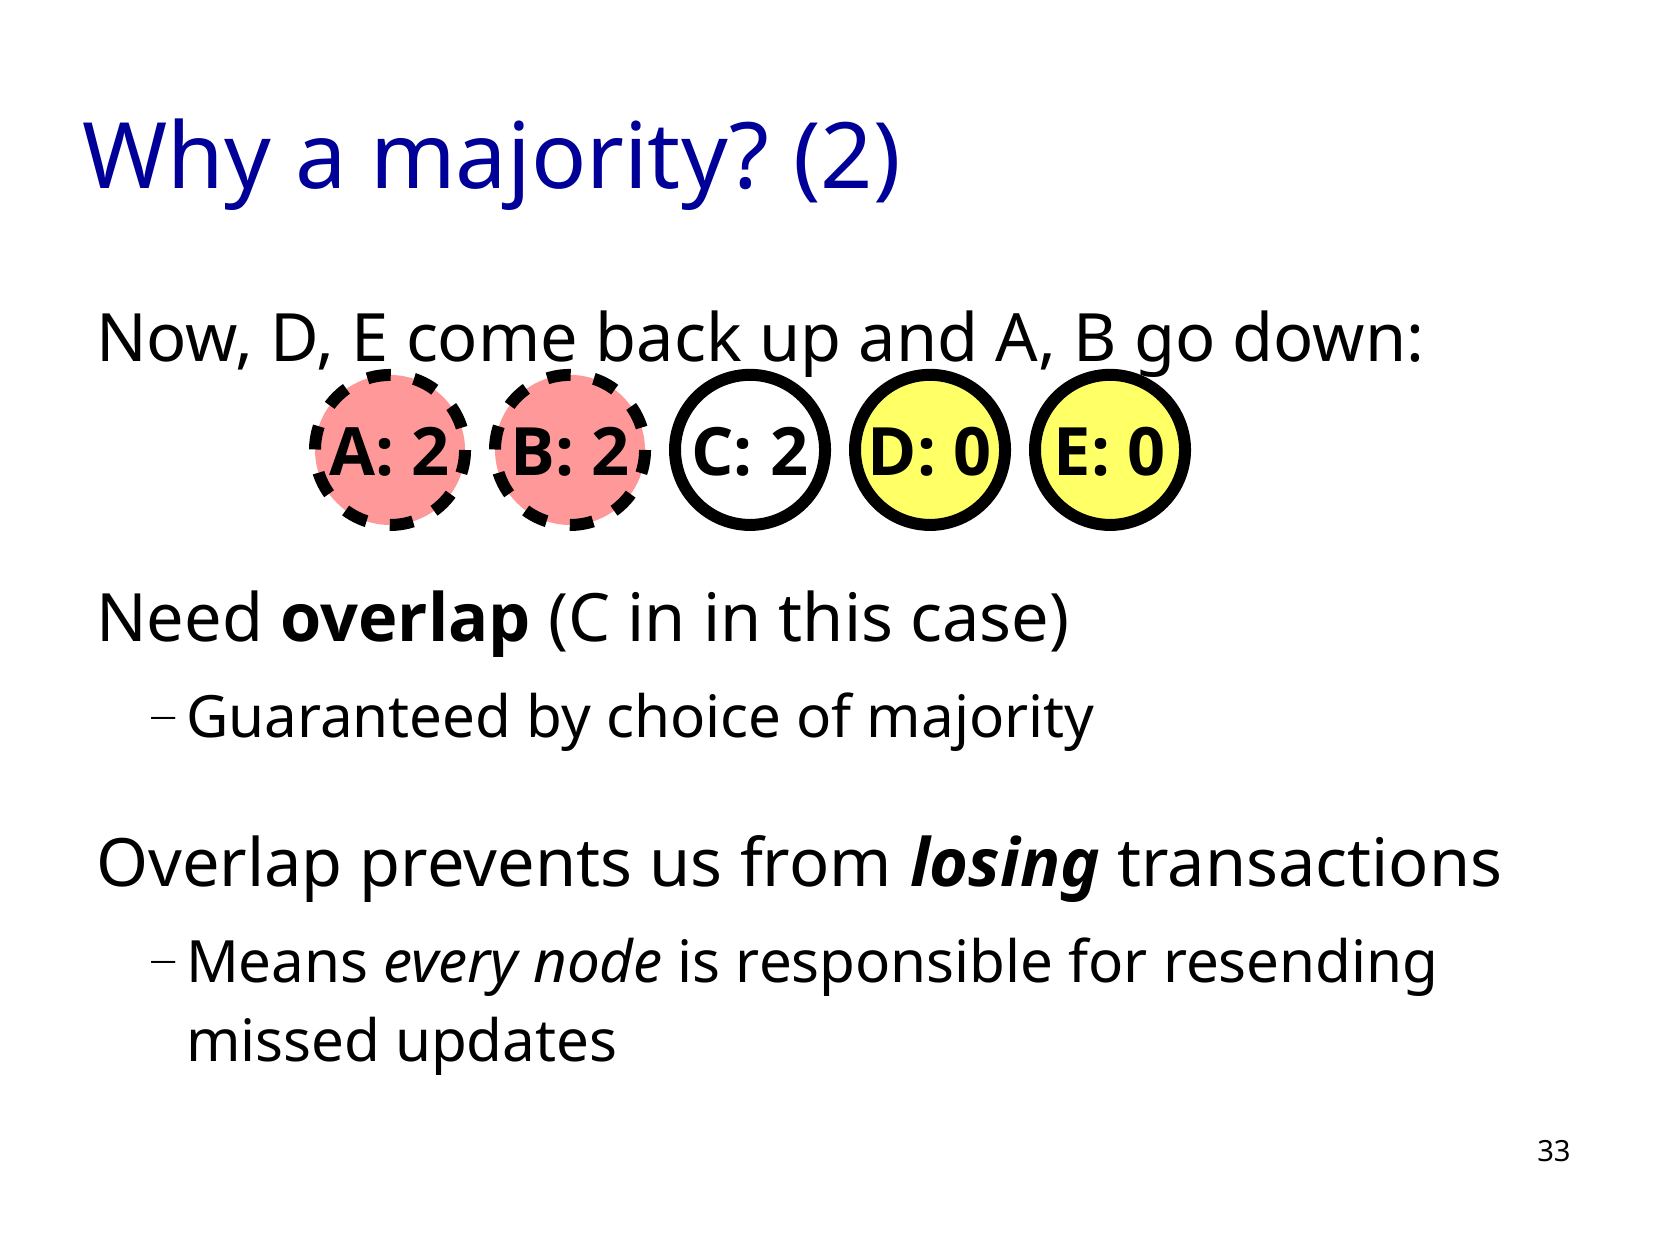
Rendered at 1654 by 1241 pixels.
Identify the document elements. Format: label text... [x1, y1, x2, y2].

text_box D: 0 [855, 374, 1006, 525]
text_box A: 2 [315, 374, 466, 526]
text_box C: 2 [675, 374, 826, 525]
list Need overlap (C in in this case) Guaranteed by choice of majority Overlap prevents us from losing transactions Means every node is responsible for resending missed updates [60, 570, 1571, 1126]
text_box B: 2 [495, 374, 646, 526]
list Now, D, E come back up and A, B go down: [60, 290, 1571, 503]
title Why a majority? (2) [82, 49, 1571, 257]
text_box E: 0 [1035, 374, 1186, 525]
